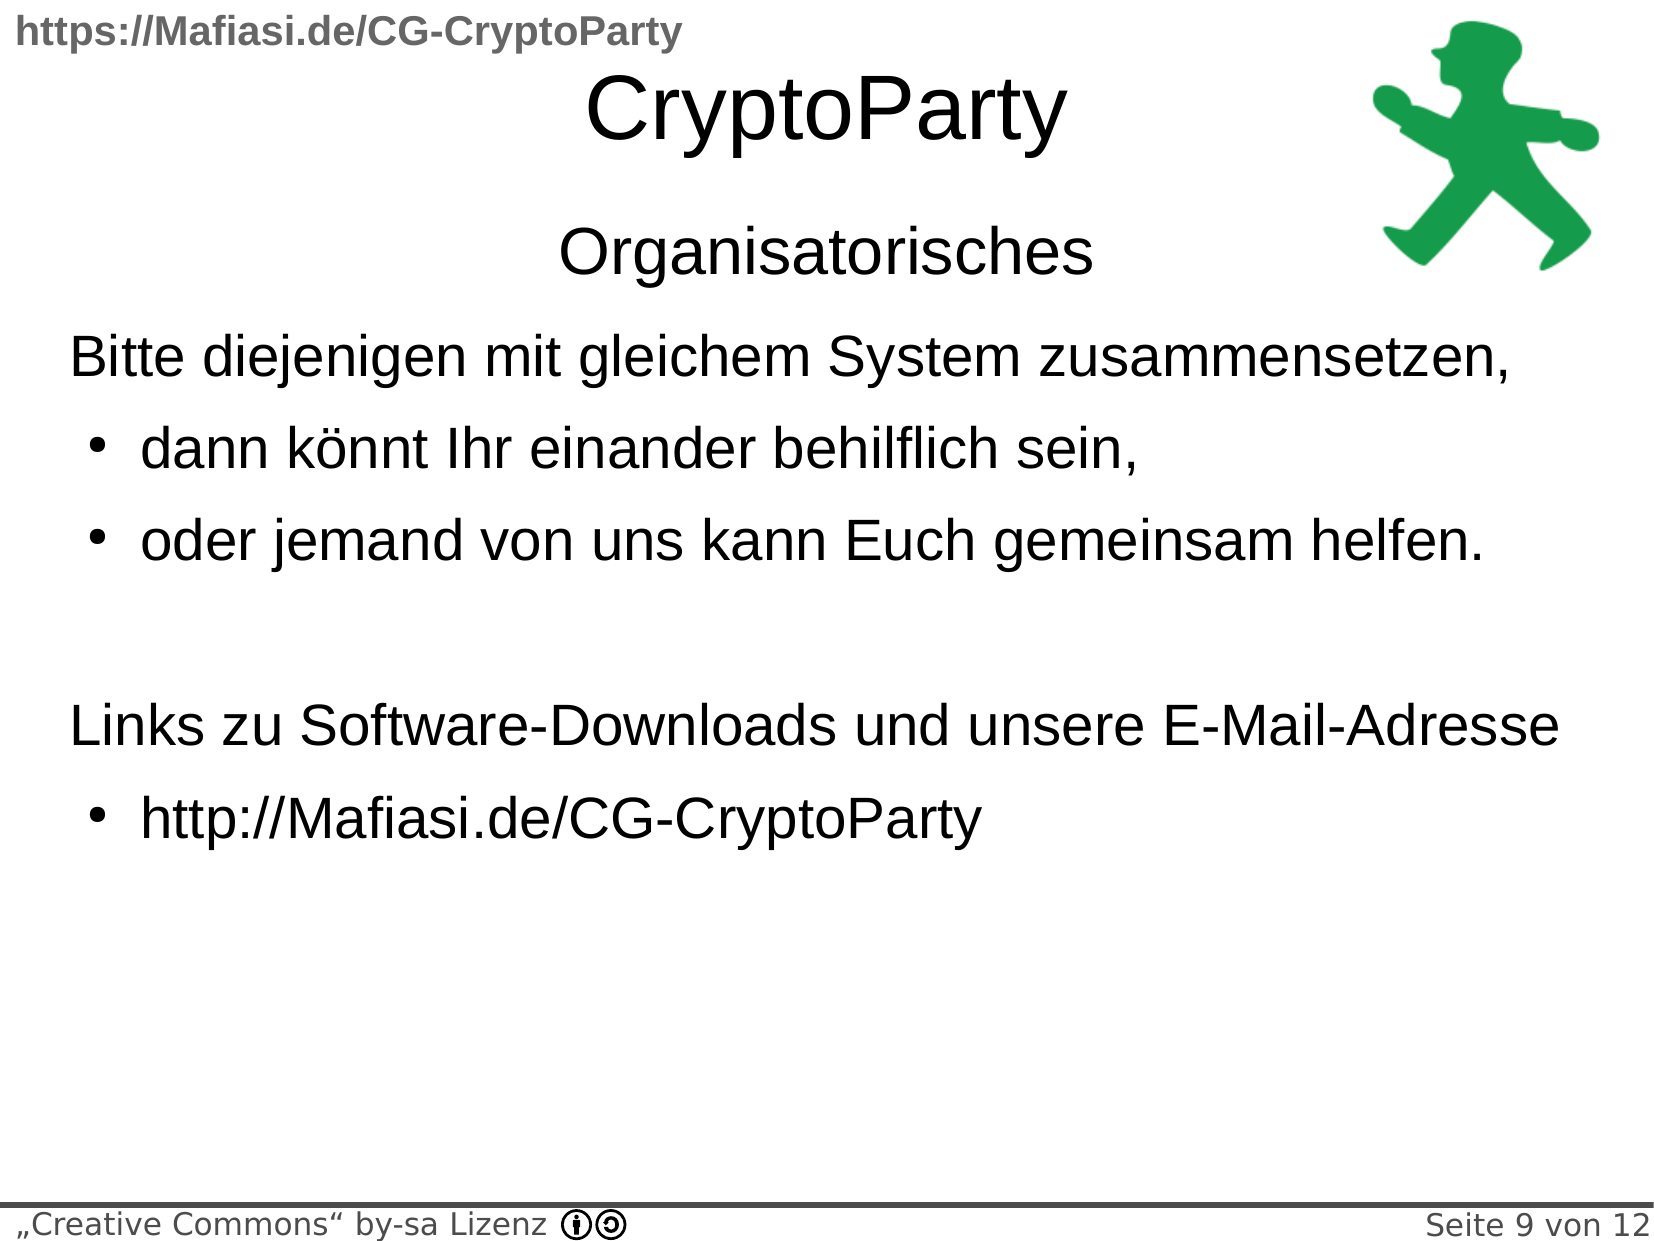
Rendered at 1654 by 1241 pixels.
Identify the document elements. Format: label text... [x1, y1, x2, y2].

list Bitte diejenigen mit gleichem System zusammensetzen, dann könnt Ihr einander behilflich sein, oder jemand von uns kann Euch gemeinsam helfen. Links zu Software-Downloads und unsere E-Mail-Adresse http://Mafiasi.de/CG-CryptoParty [54, 318, 1626, 1106]
picture [1317, 0, 1654, 313]
text_box Organisatorisches [59, 206, 1595, 297]
